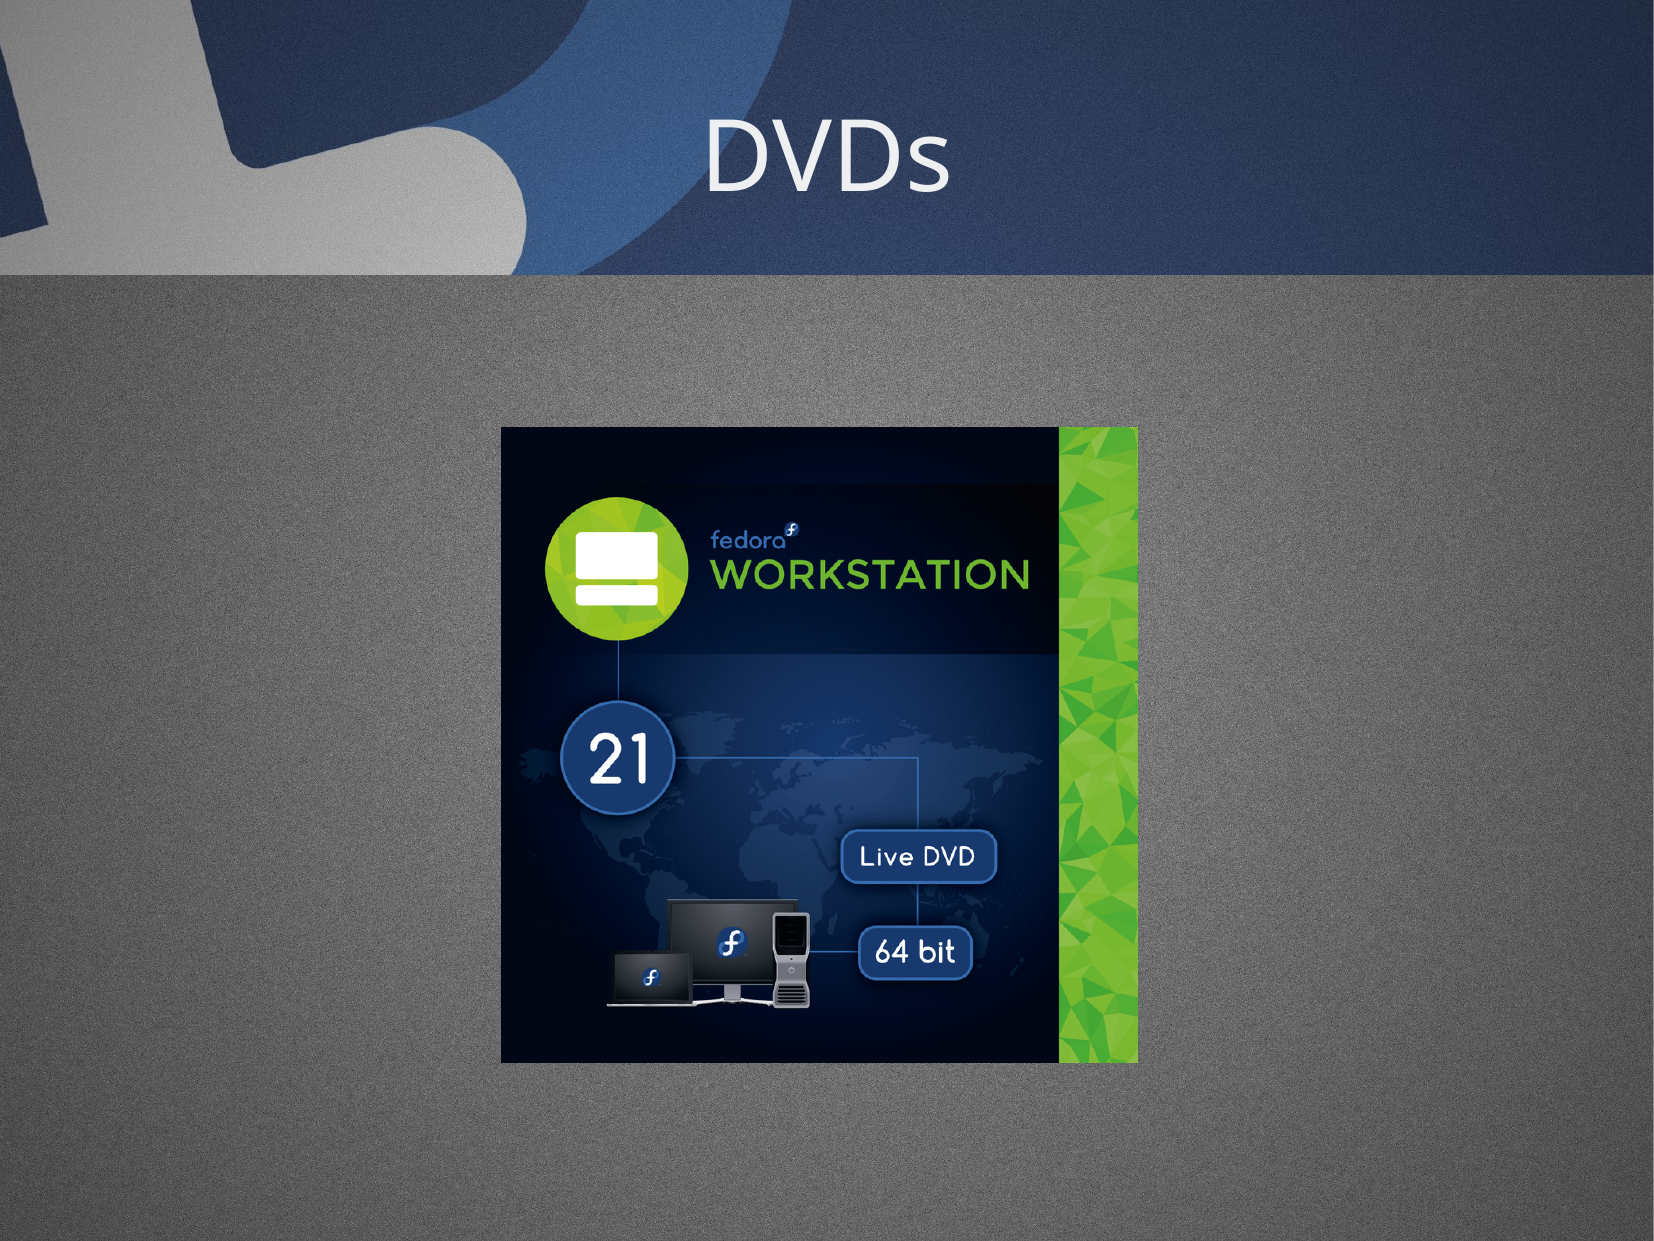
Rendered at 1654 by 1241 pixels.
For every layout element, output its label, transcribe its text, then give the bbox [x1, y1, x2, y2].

picture [0, 0, 1654, 1241]
title DVDs [82, 49, 1571, 257]
